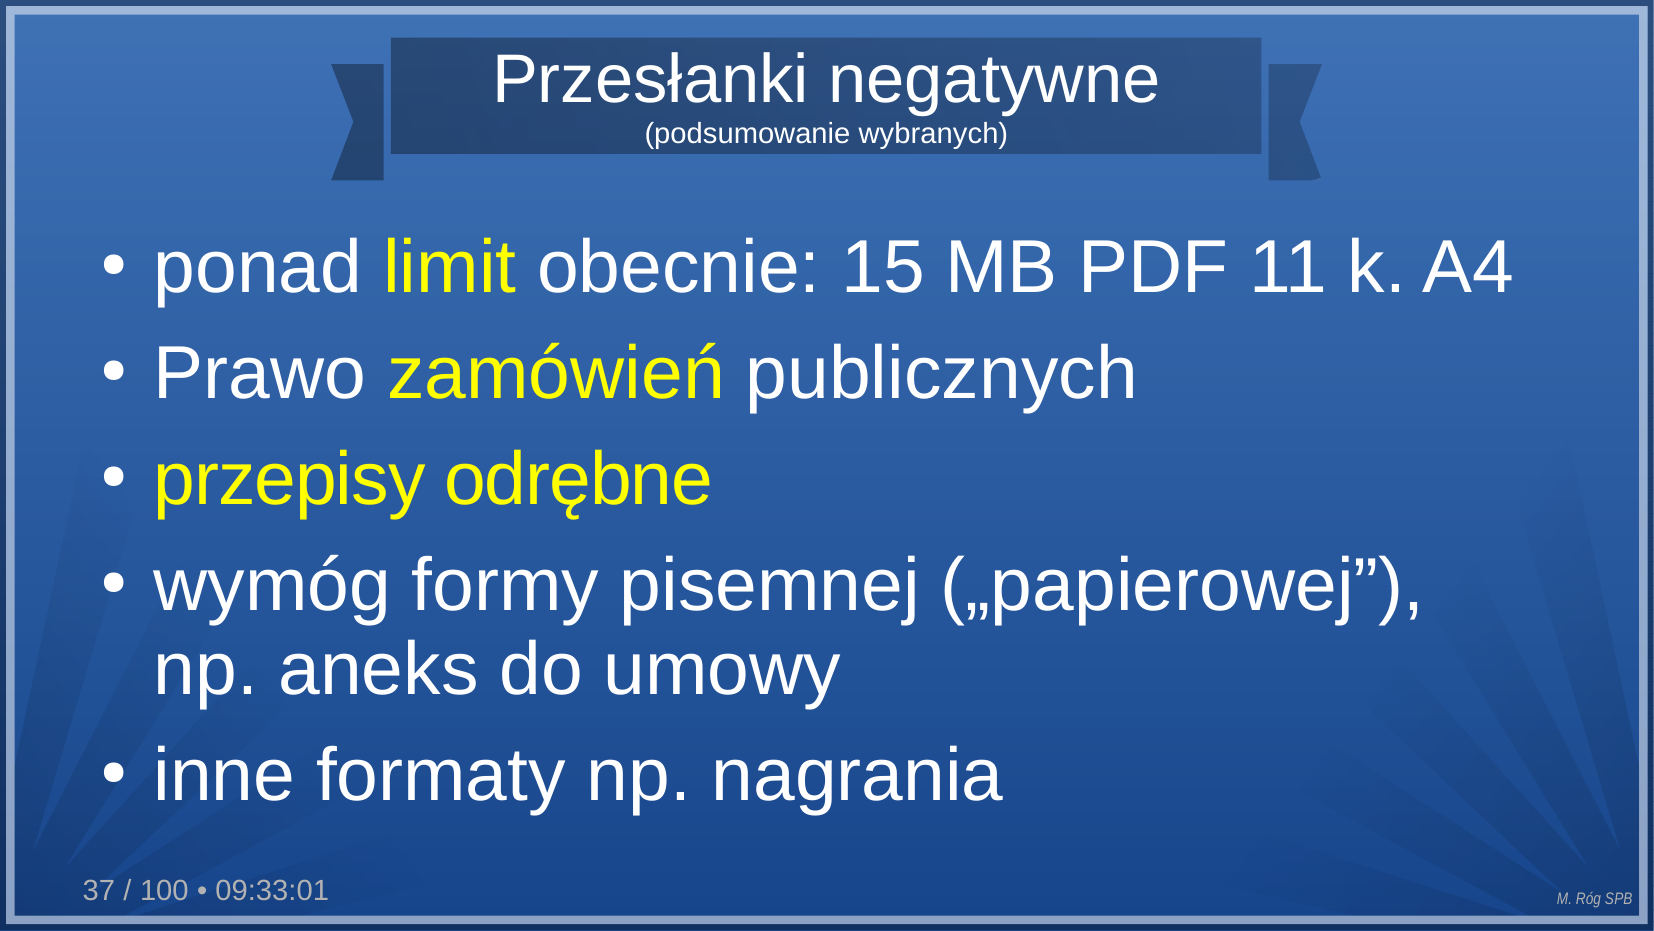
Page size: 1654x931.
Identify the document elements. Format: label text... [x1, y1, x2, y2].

list ponad limit obecnie: 15 MB PDF 11 k. A4 Prawo zamówień publicznych przepisy odrębne wymóg formy pisemnej („papierowej”), np. aneks do umowy inne formaty np. nagrania [82, 224, 1571, 848]
title Przesłanki negatywne (podsumowanie wybranych) [389, 35, 1264, 154]
